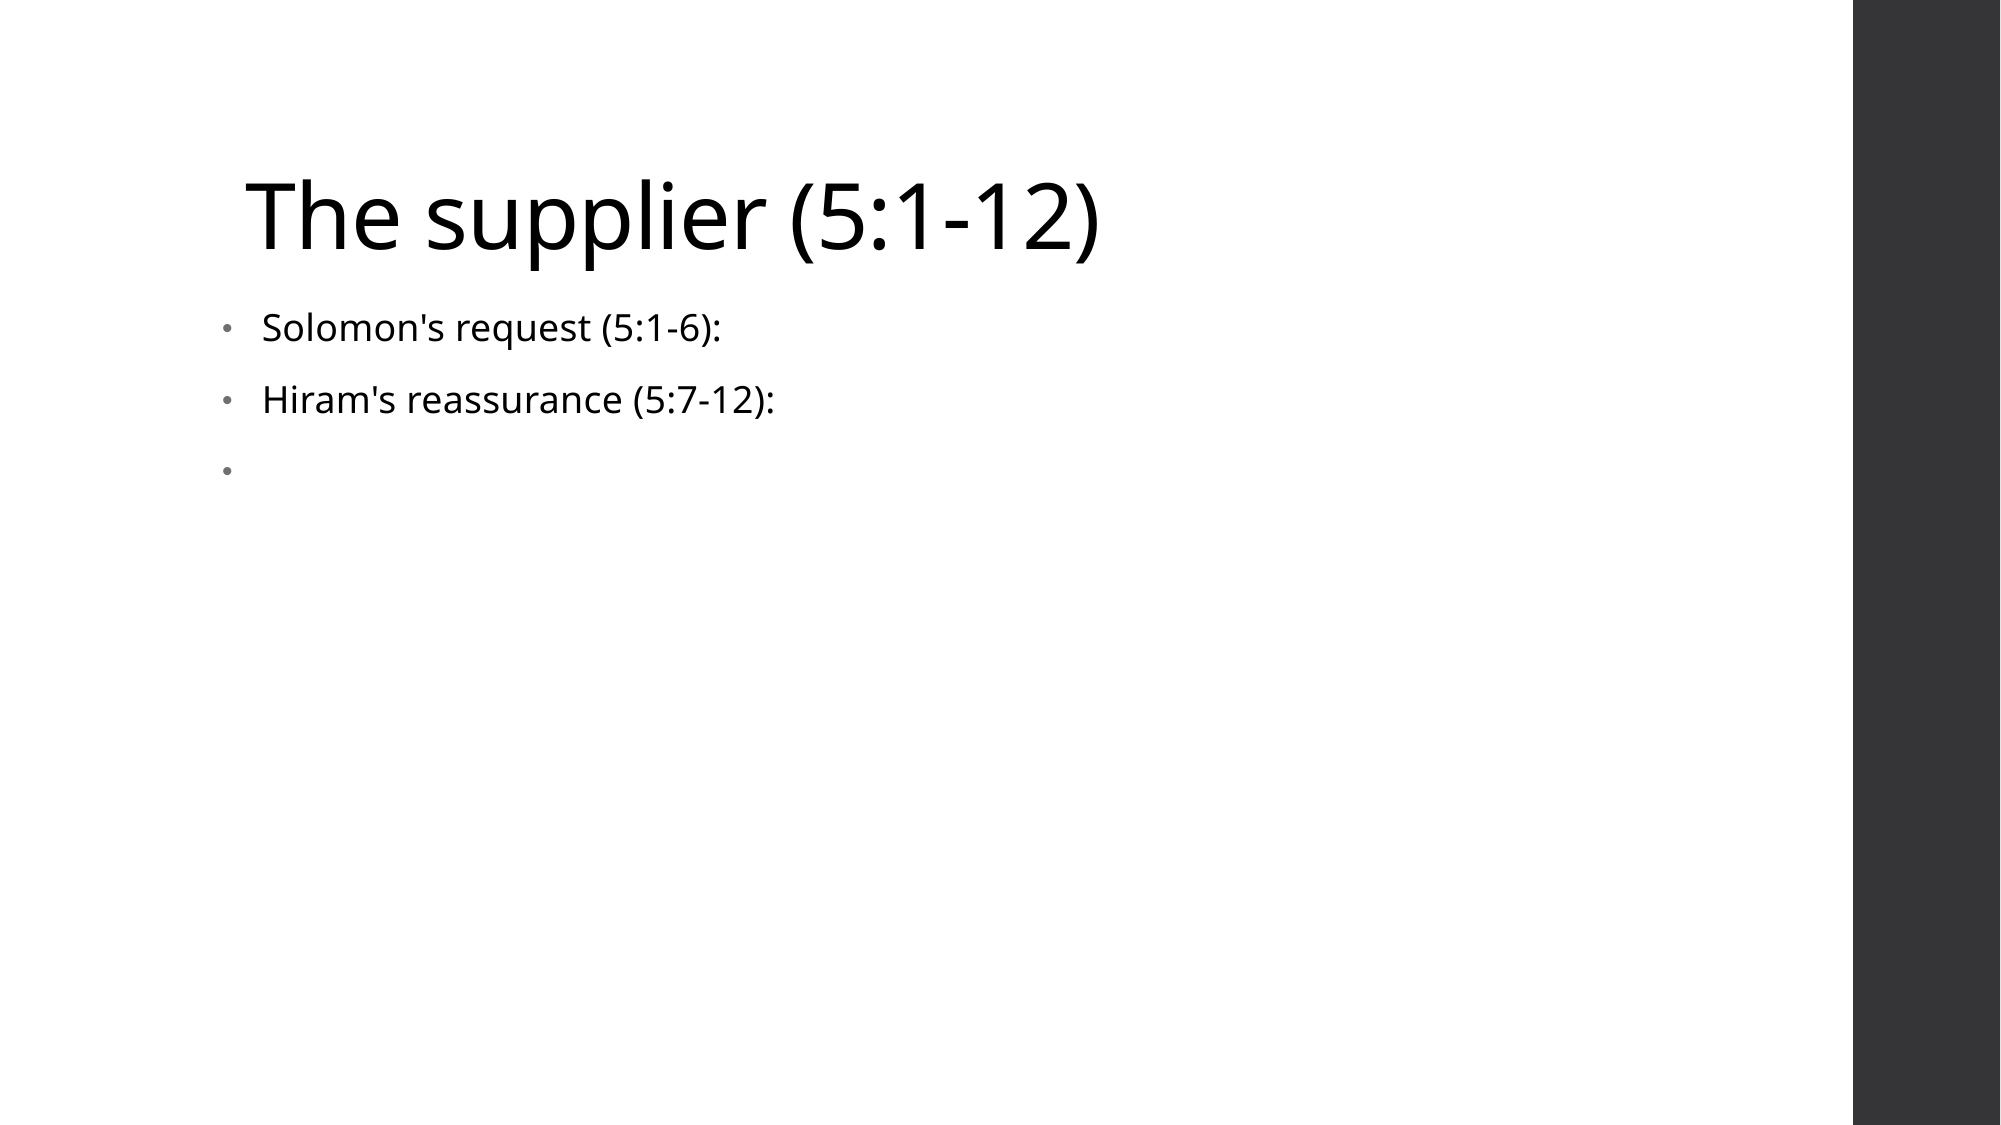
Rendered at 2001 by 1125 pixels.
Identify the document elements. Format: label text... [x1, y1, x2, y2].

list Solomon's request (5:1-6): Hiram's reassurance (5:7-12): [206, 299, 1617, 1014]
title The supplier (5:1-12) [206, 60, 1797, 278]
